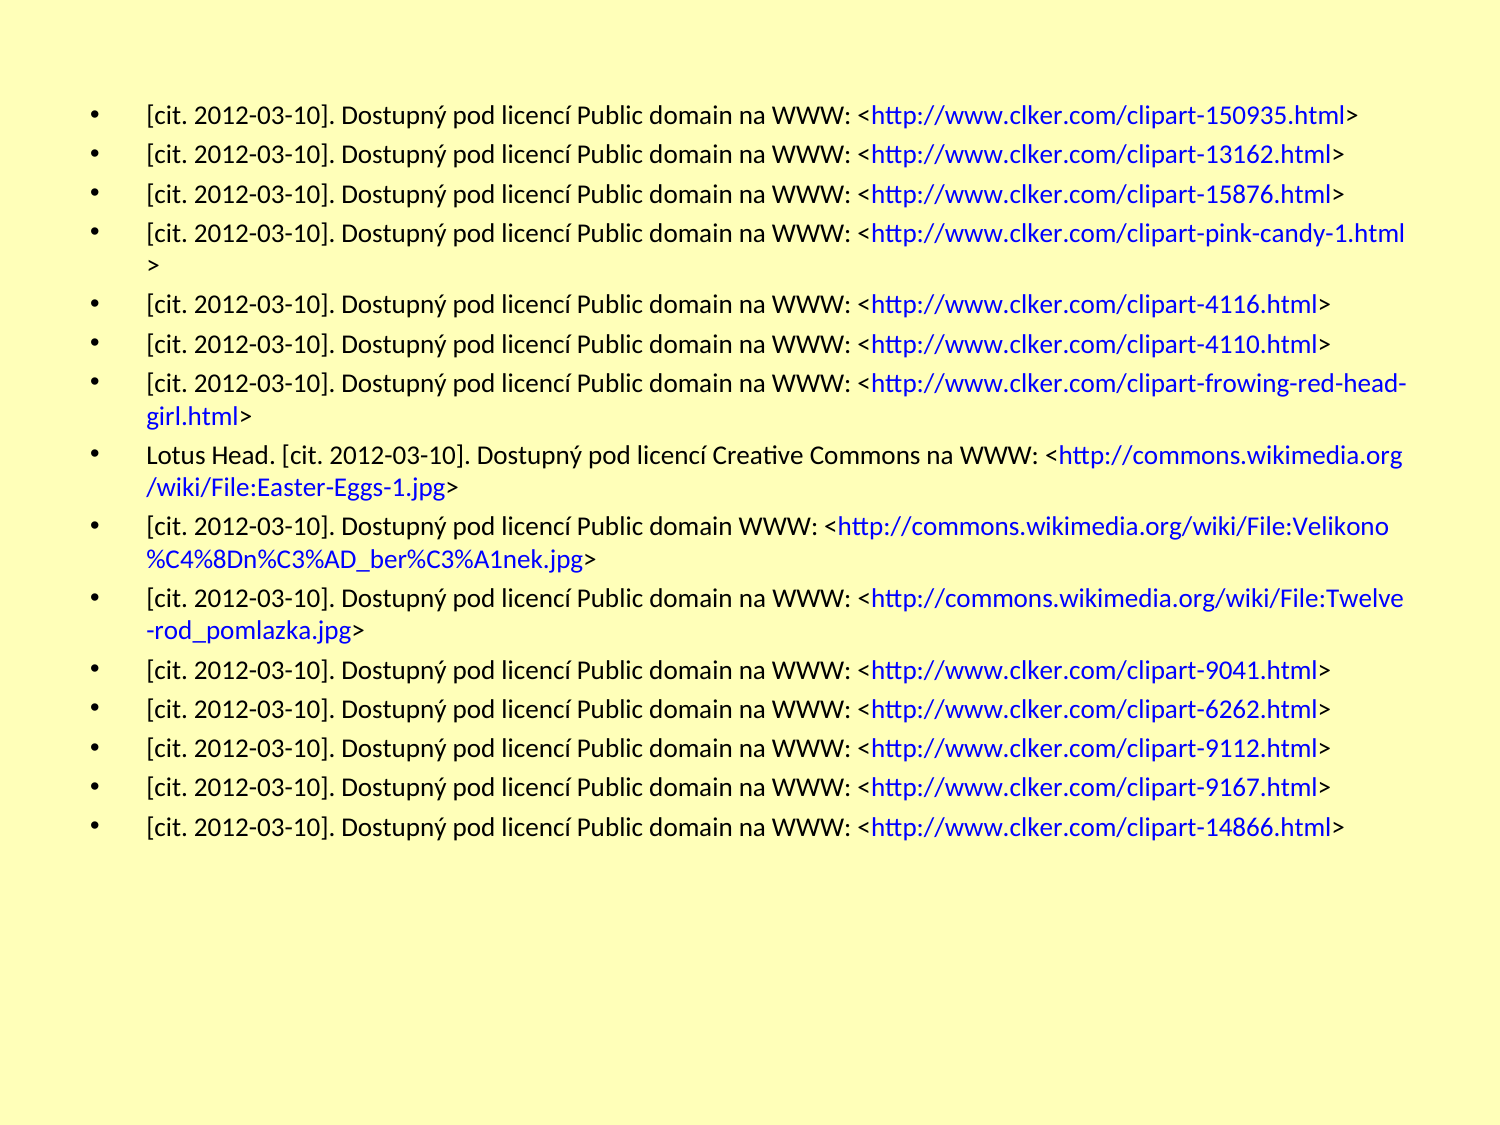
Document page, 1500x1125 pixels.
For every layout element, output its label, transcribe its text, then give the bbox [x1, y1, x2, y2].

list [cit. 2012-03-10]. Dostupný pod licencí Public domain na WWW: <http://www.clker.com/clipart-150935.html> [cit. 2012-03-10]. Dostupný pod licencí Public domain na WWW: <http://www.clker.com/clipart-13162.html> [cit. 2012-03-10]. Dostupný pod licencí Public domain na WWW: <http://www.clker.com/clipart-15876.html> [cit. 2012-03-10]. Dostupný pod licencí Public domain na WWW: <http://www.clker.com/clipart-pink-candy-1.html> [cit. 2012-03-10]. Dostupný pod licencí Public domain na WWW: <http://www.clker.com/clipart-4116.html> [cit. 2012-03-10]. Dostupný pod licencí Public domain na WWW: <http://www.clker.com/clipart-4110.html> [cit. 2012-03-10]. Dostupný pod licencí Public domain na WWW: <http://www.clker.com/clipart-frowing-red-head-girl.html> Lotus Head. [cit. 2012-03-10]. Dostupný pod licencí Creative Commons na WWW: <http://commons.wikimedia.org/wiki/File:Easter-Eggs-1.jpg> [cit. 2012-03-10]. Dostupný pod licencí Public domain WWW: <http://commons.wikimedia.org/wiki/File:Velikono%C4%8Dn%C3%AD_ber%C3%A1nek.jpg> [cit. 2012-03-10]. Dostupný pod licencí Public domain na WWW: <http://commons.wikimedia.org/wiki/File:Twelve-rod_pomlazka.jpg> [cit. 2012-03-10]. Dostupný pod licencí Public domain na WWW: <http://www.clker.com/clipart-9041.html> [cit. 2012-03-10]. Dostupný pod licencí Public domain na WWW: <http://www.clker.com/clipart-6262.html> [cit. 2012-03-10]. Dostupný pod licencí Public domain na WWW: <http://www.clker.com/clipart-9112.html> [cit. 2012-03-10]. Dostupný pod licencí Public domain na WWW: <http://www.clker.com/clipart-9167.html> [cit. 2012-03-10]. Dostupný pod licencí Public domain na WWW: <http://www.clker.com/clipart-14866.html> [75, 90, 1426, 1005]
